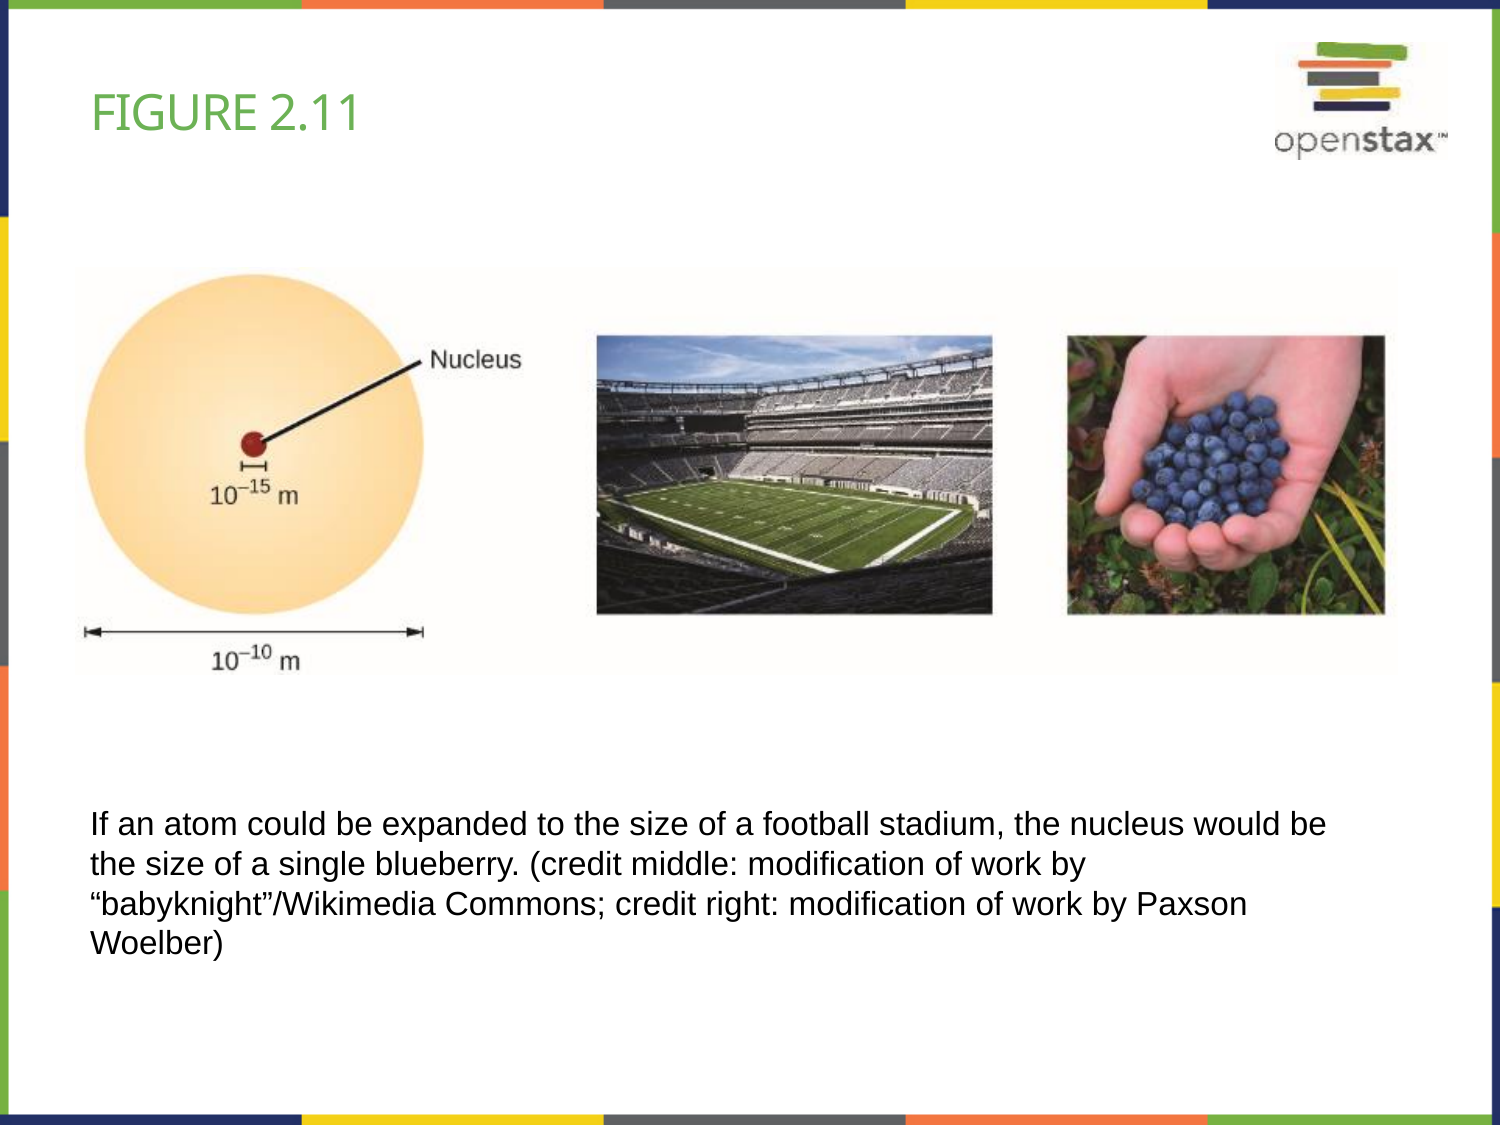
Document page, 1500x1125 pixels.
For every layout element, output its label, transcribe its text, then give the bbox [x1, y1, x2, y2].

title Figure 2.11 [75, 39, 1398, 148]
picture [0, 0, 1500, 1125]
list If an atom could be expanded to the size of a football stadium, the nucleus would be the size of a single blueberry. (credit middle: modification of work by “babyknight”/Wikimedia Commons; credit right: modification of work by Paxson Woelber) [75, 794, 1398, 986]
